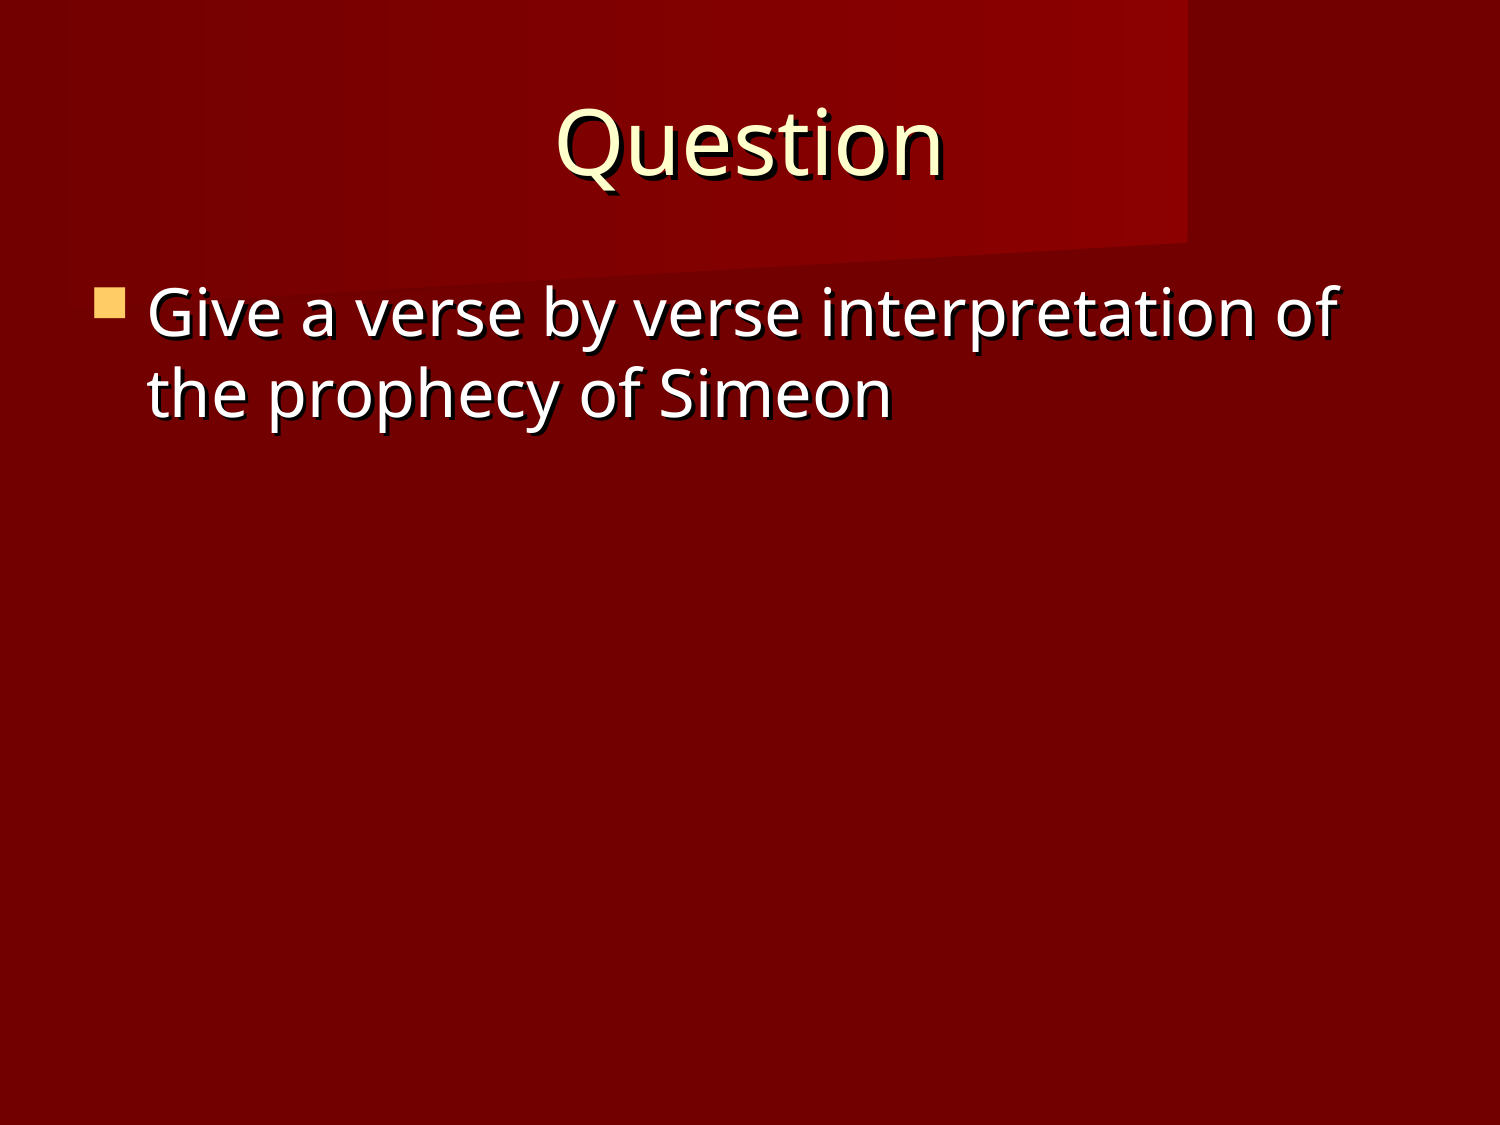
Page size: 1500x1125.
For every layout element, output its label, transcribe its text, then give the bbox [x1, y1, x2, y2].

list Give a verse by verse interpretation of the prophecy of Simeon [75, 262, 1426, 1001]
title Question [75, 45, 1426, 233]
